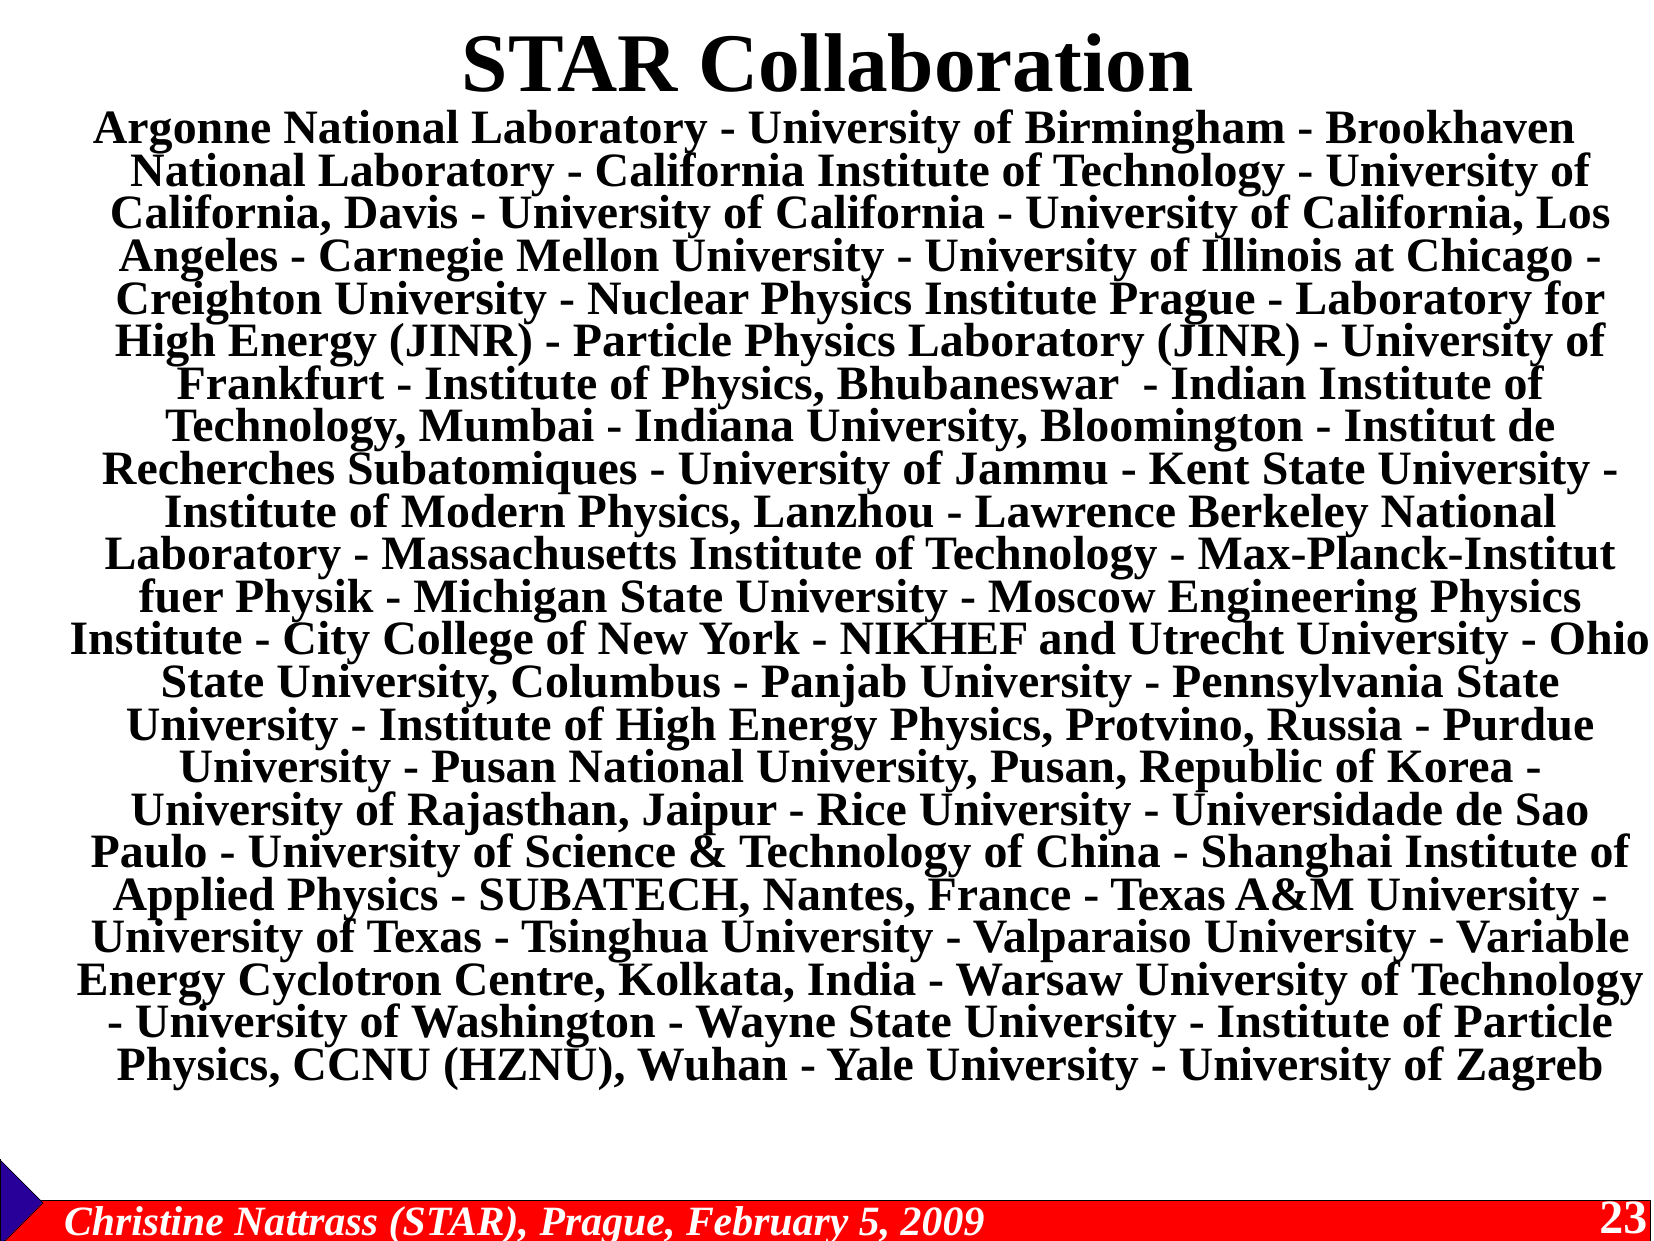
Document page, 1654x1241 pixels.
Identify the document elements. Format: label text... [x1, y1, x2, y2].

text_box STAR Collaboration [19, 0, 1636, 109]
text_box Argonne National Laboratory - University of Birmingham - Brookhaven National Laboratory - California Institute of Technology - University of California, Davis - University of California - University of California, Los Angeles - Carnegie Mellon University - University of Illinois at Chicago - Creighton University - Nuclear Physics Institute Prague - Laboratory for High Energy (JINR) - Particle Physics Laboratory (JINR) - University of Frankfurt - Institute of Physics, Bhubaneswar - Indian Institute of Technology, Mumbai - Indiana University, Bloomington - Institut de Recherches Subatomiques - University of Jammu - Kent State University - Institute of Modern Physics, Lanzhou - Lawrence Berkeley National Laboratory - Massachusetts Institute of Technology - Max-Planck-Institut fuer Physik - Michigan State University - Moscow Engineering Physics Institute - City College of New York - NIKHEF and Utrecht University - Ohio State University, Columbus - Panjab University - Pennsylvania State University - Institute of High Energy Physics, Protvino, Russia - Purdue University - Pusan National University, Pusan, Republic of Korea - University of Rajasthan, Jaipur - Rice University - Universidade de Sao Paulo - University of Science & Technology of China - Shanghai Institute of Applied Physics - SUBATECH, Nantes, France - Texas A&M University - University of Texas - Tsinghua University - Valparaiso University - Variable Energy Cyclotron Centre, Kolkata, India - Warsaw University of Technology - University of Washington - Wayne State University - Institute of Particle Physics, CCNU (HZNU), Wuhan - Yale University - University of Zagreb [0, 109, 1654, 1178]
text_box 23 [1549, 1183, 1654, 1241]
